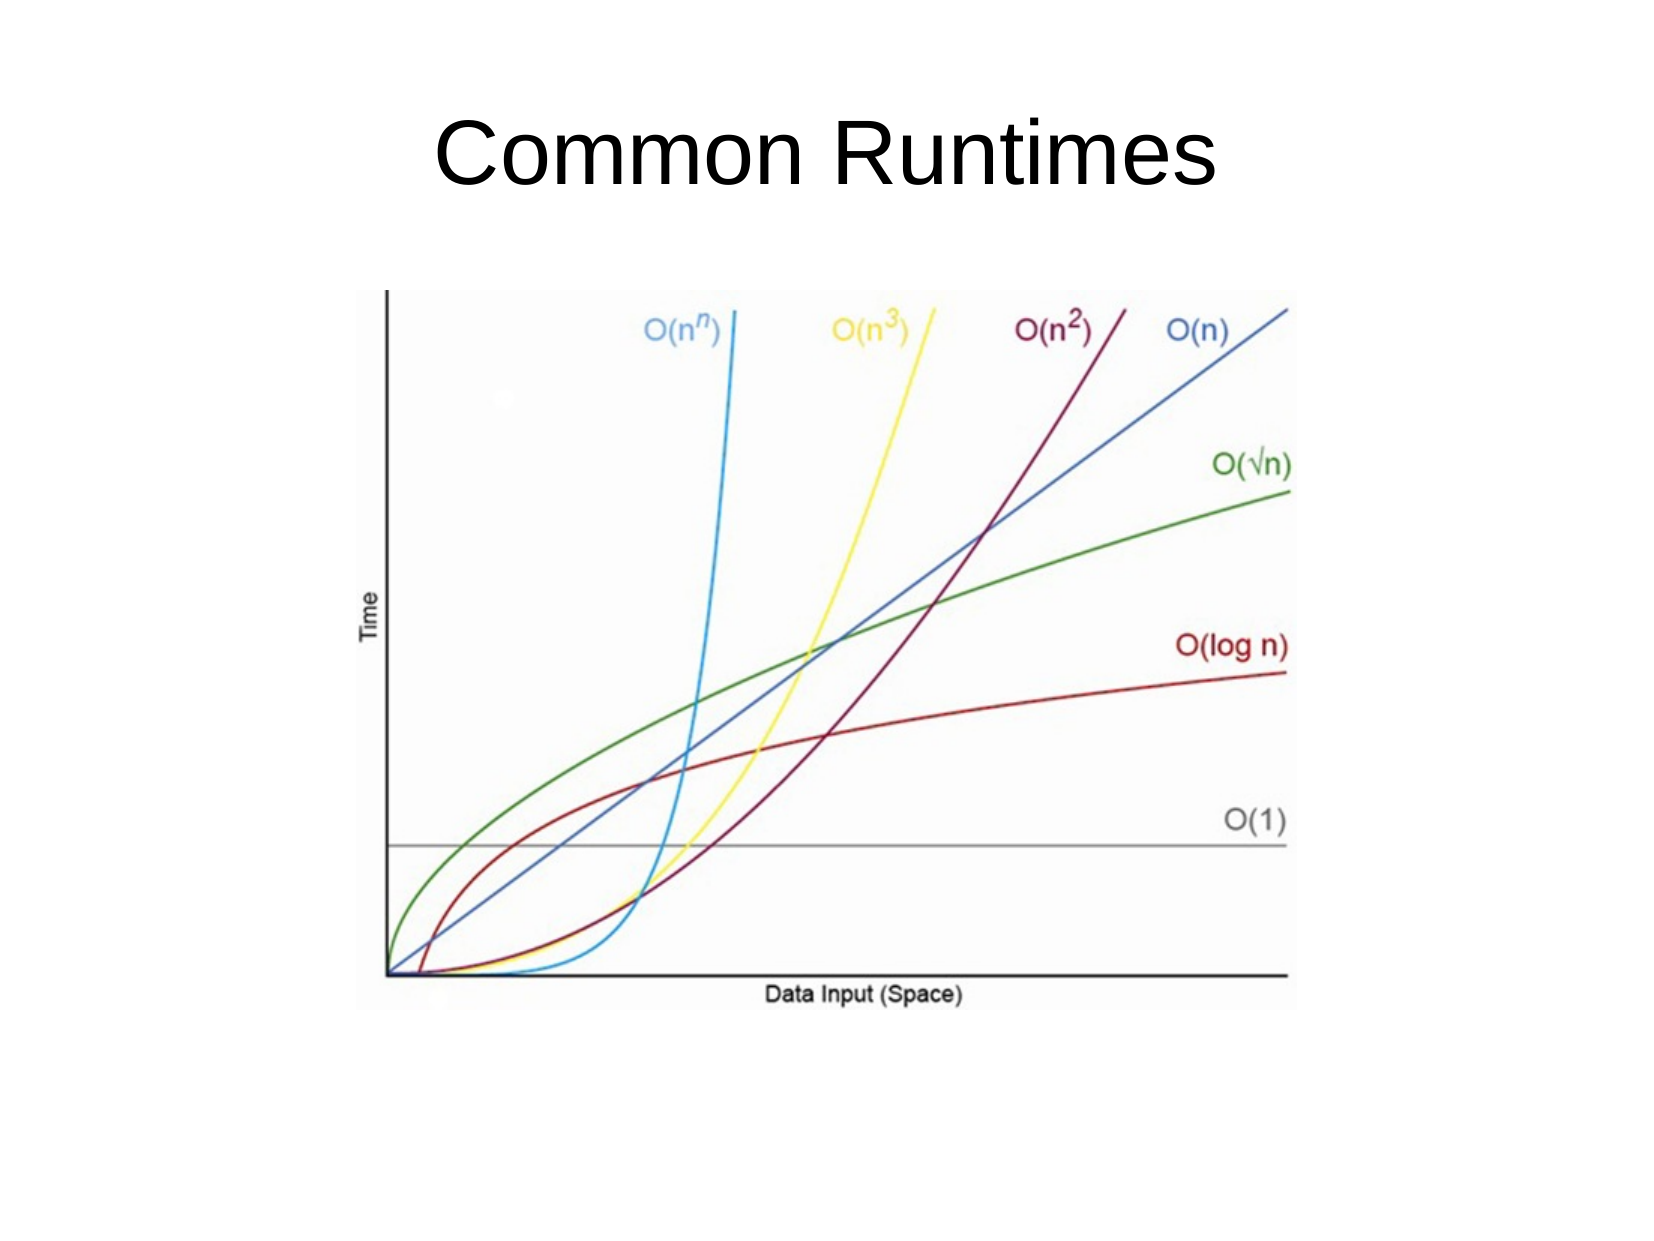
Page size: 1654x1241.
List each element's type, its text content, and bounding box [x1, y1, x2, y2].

title Common Runtimes [82, 49, 1571, 257]
picture [356, 290, 1297, 1010]
